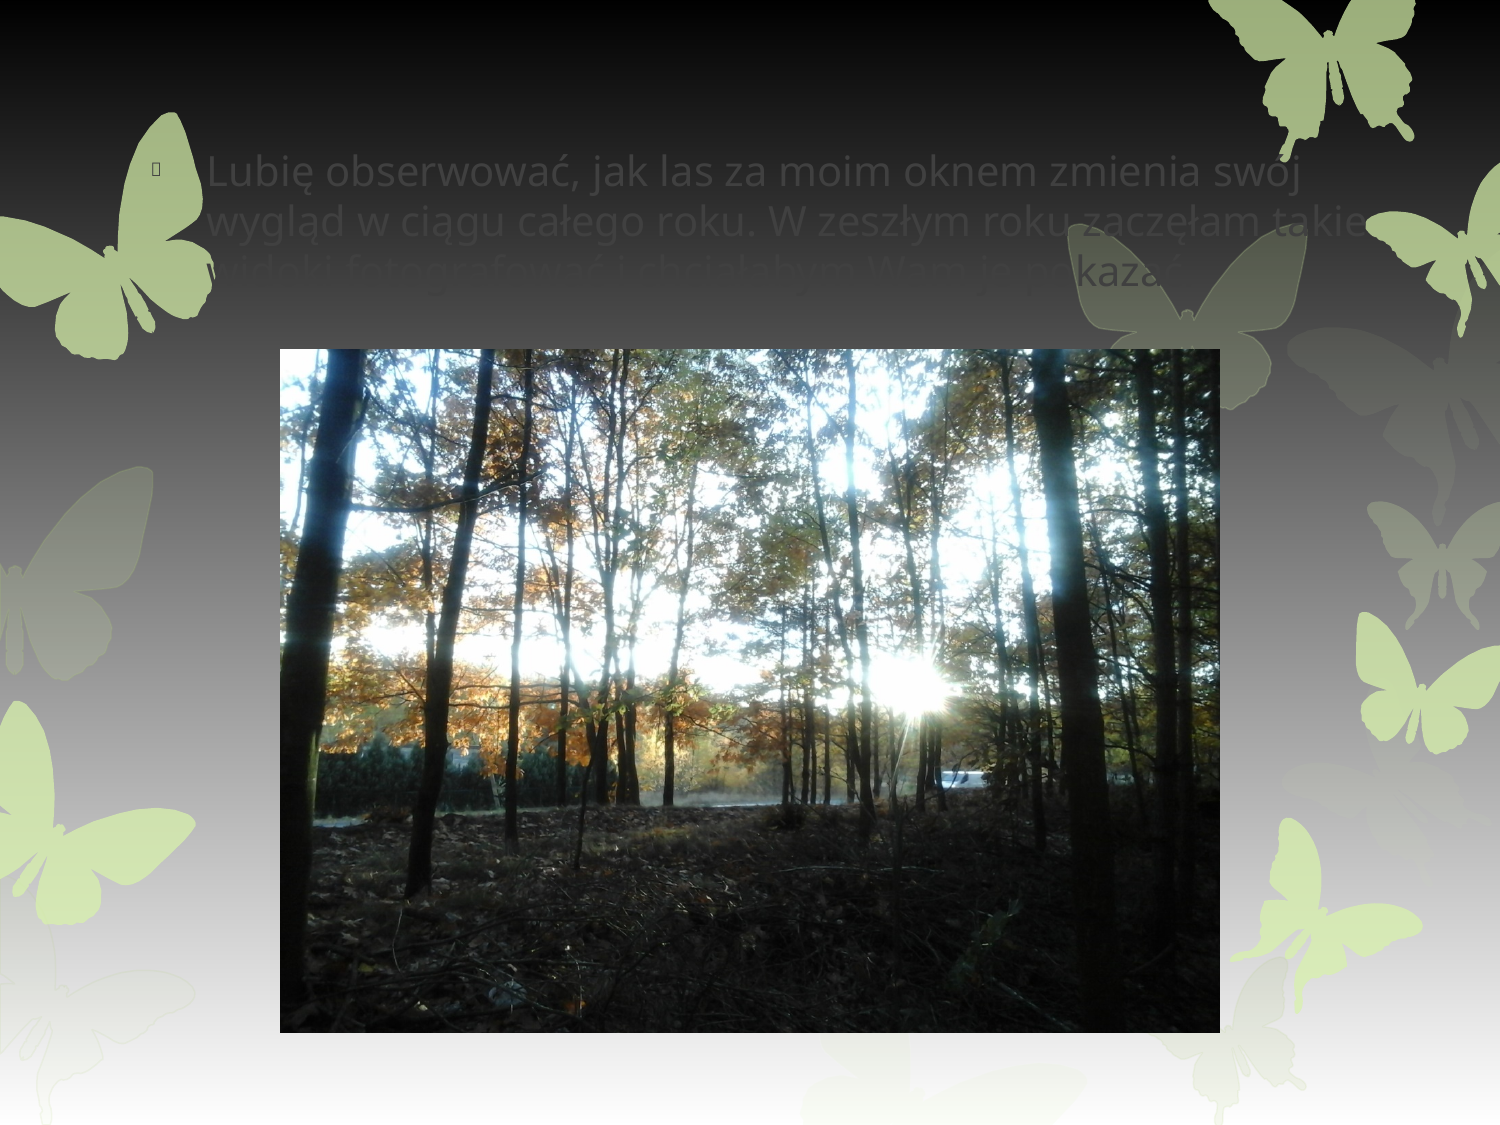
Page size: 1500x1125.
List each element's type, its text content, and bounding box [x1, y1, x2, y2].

picture [280, 349, 1220, 1033]
list Lubię obserwować, jak las za moim oknem zmienia swój wygląd w ciągu całego roku. W zeszłym roku zaczęłam takie widoki fotografować i chciałabym Wam je pokazać. [135, 137, 1424, 315]
